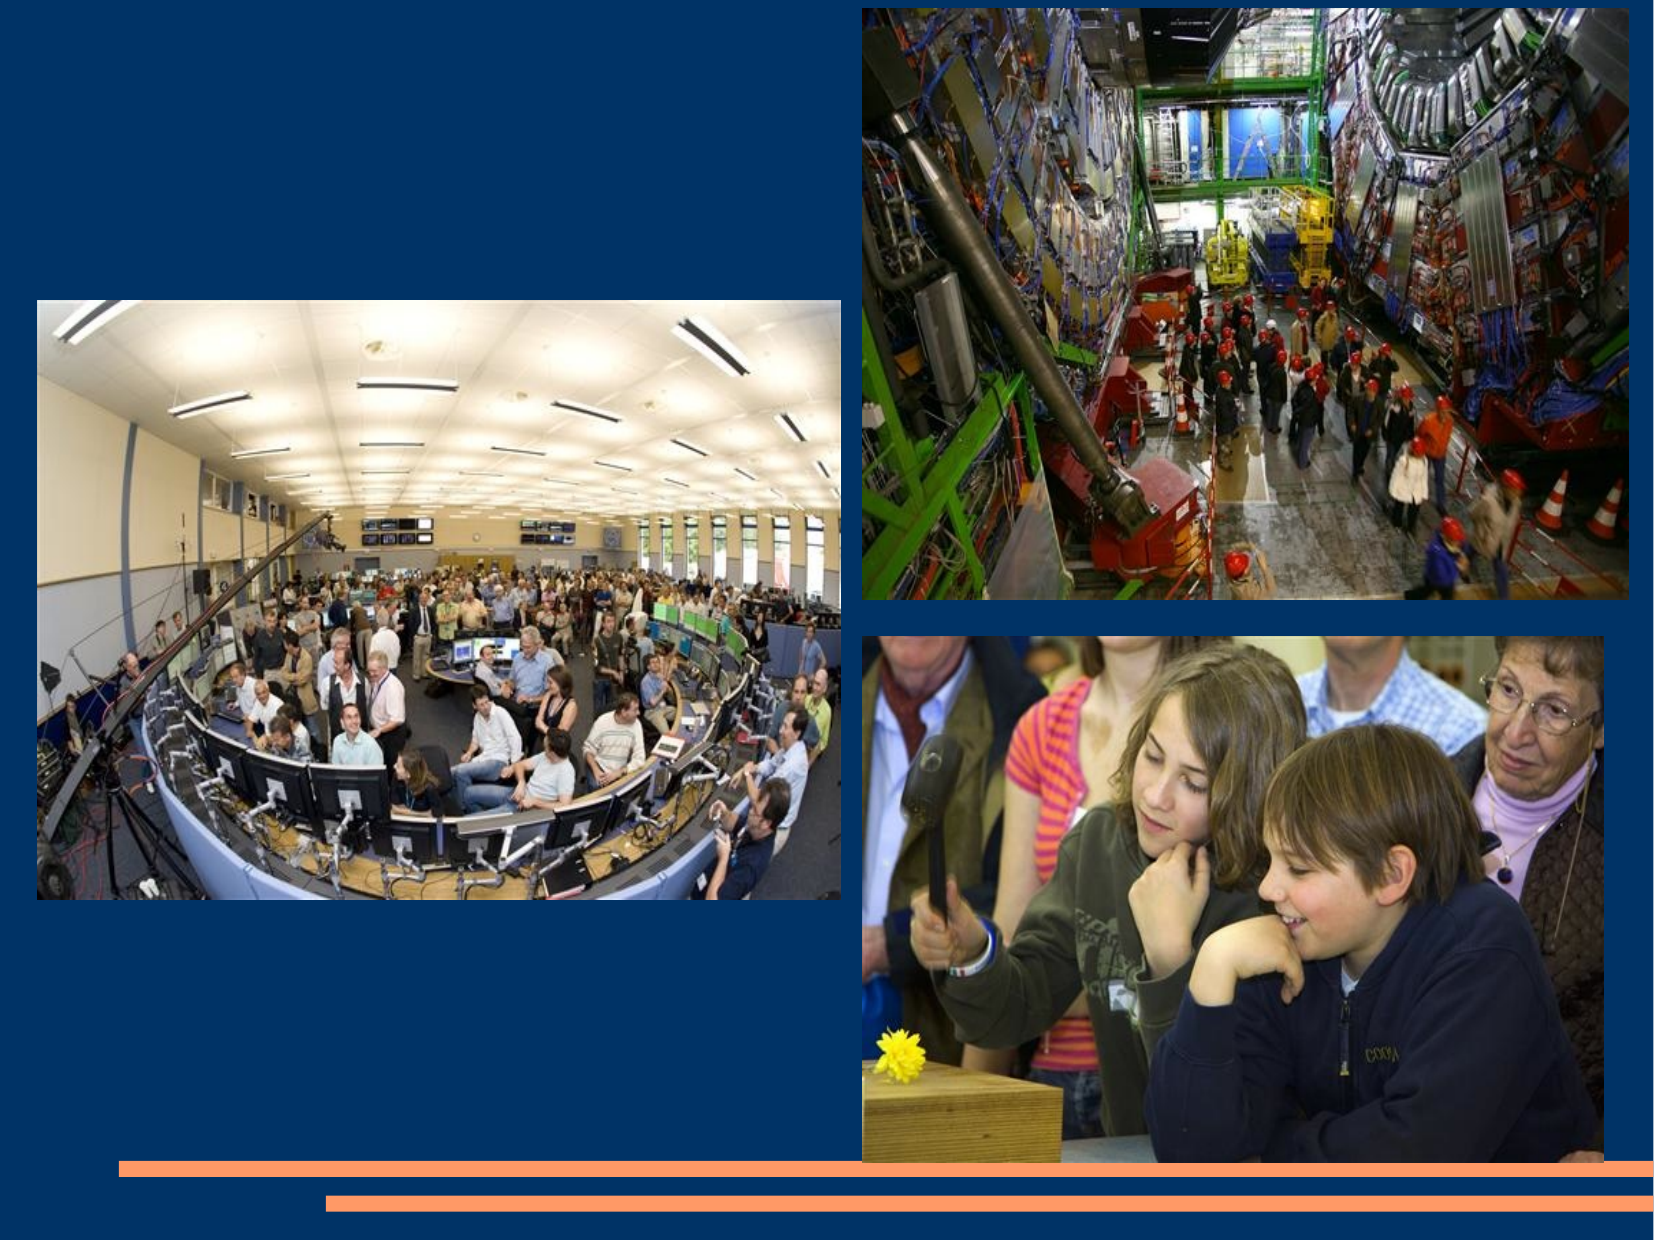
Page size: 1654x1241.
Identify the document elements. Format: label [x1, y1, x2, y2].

picture [862, 8, 1629, 601]
picture [862, 636, 1604, 1163]
picture [37, 300, 841, 901]
